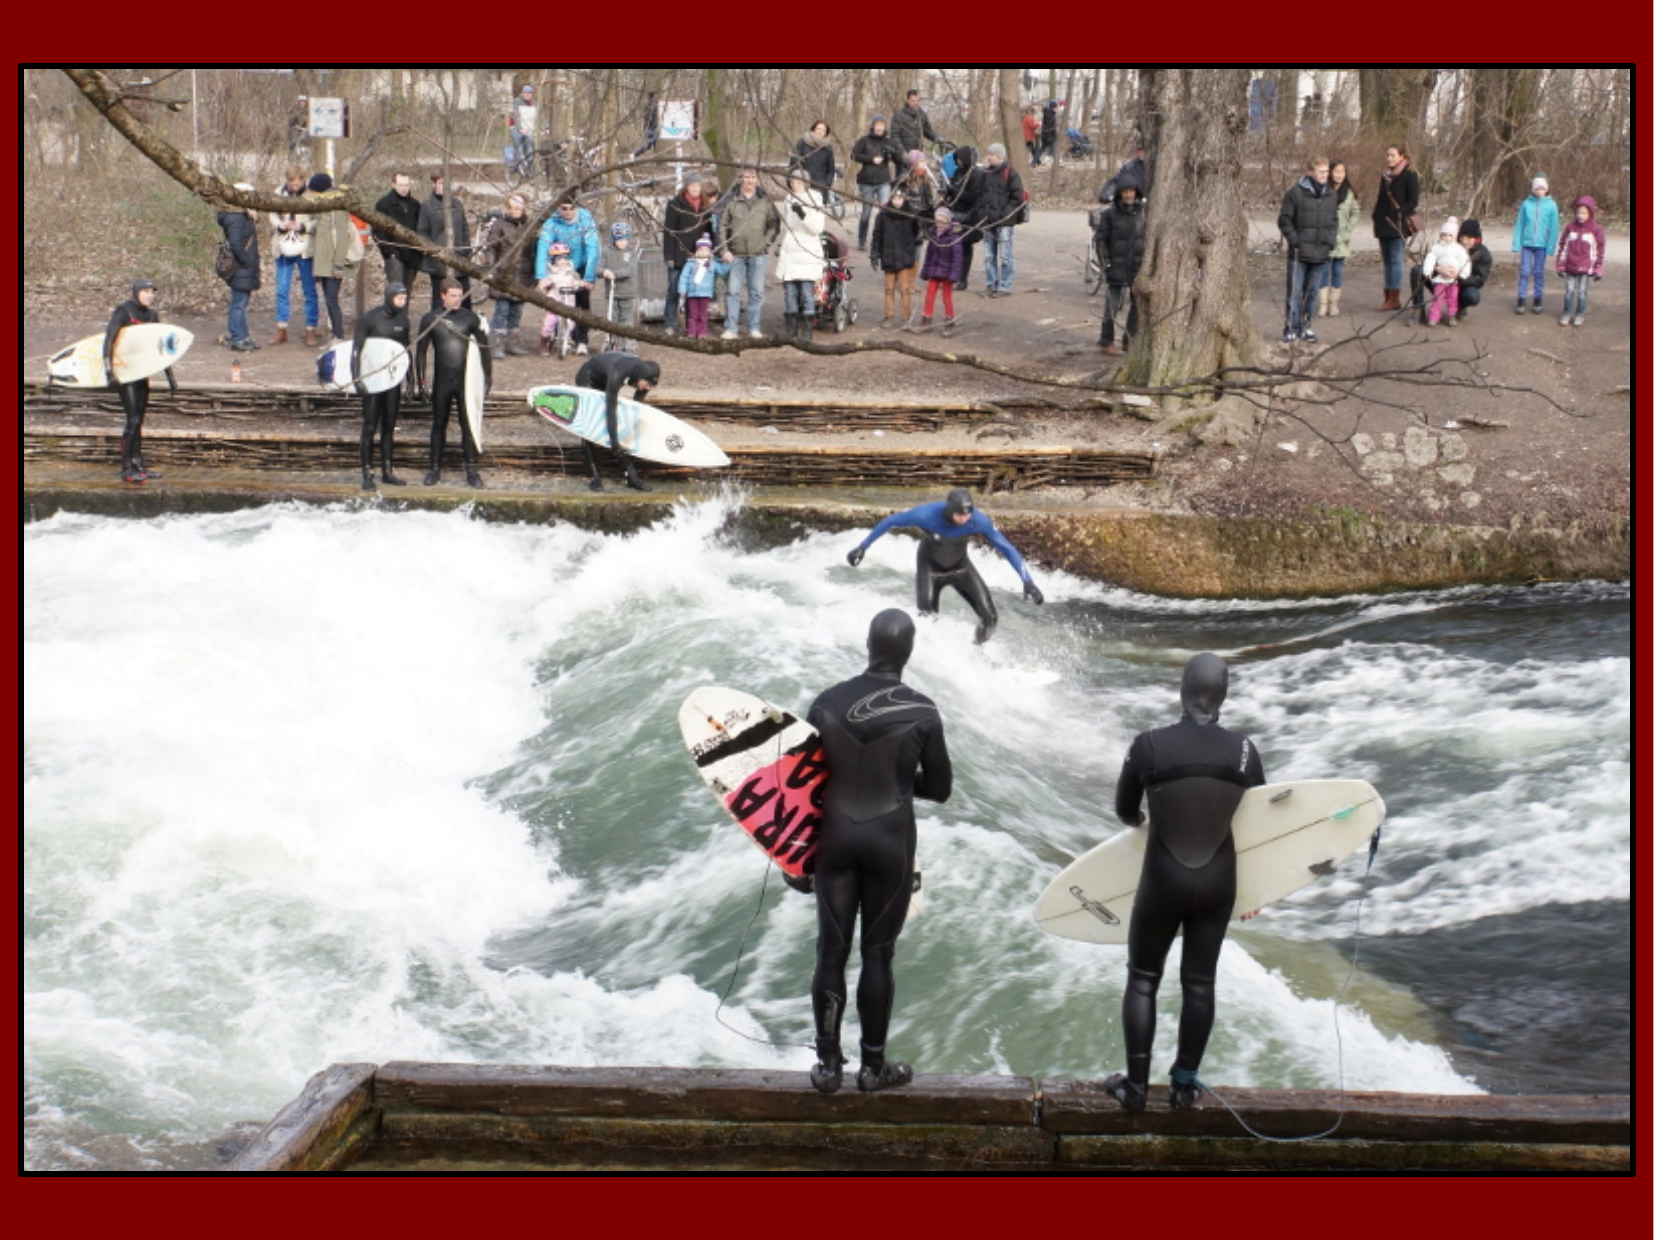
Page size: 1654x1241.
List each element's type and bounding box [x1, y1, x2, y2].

picture [23, 68, 1631, 1172]
